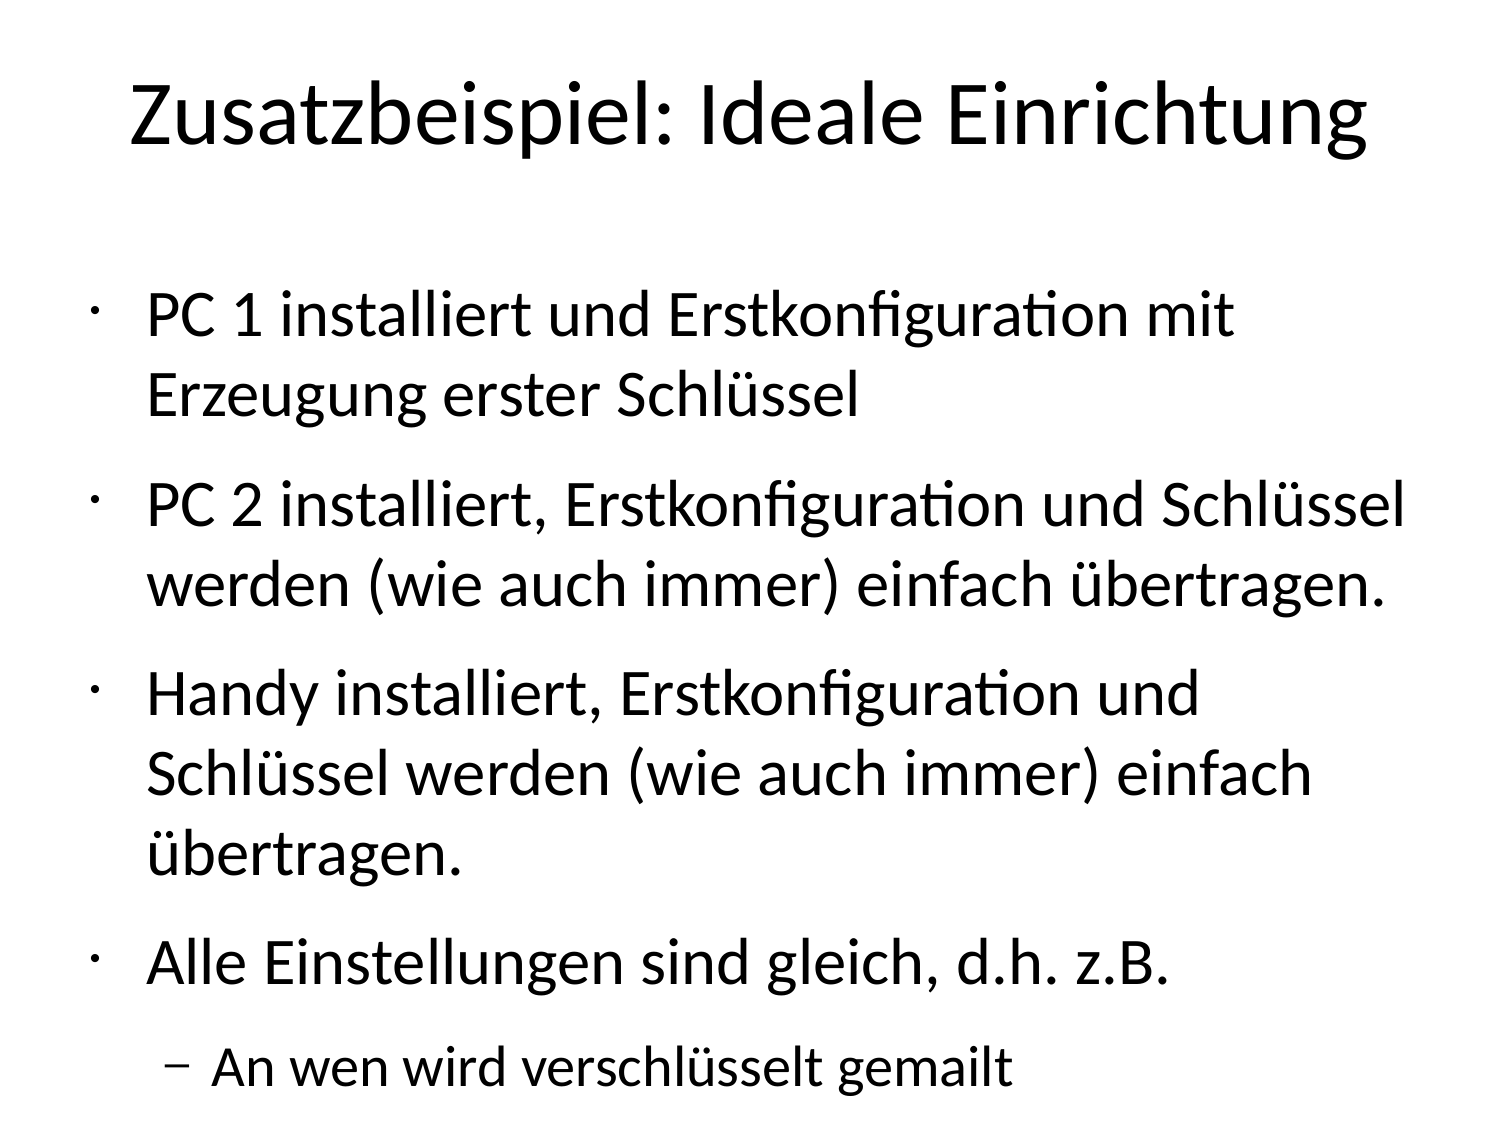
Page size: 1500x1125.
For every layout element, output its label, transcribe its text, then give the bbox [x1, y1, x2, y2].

list PC 1 installiert und Erstkonfiguration mit Erzeugung erster Schlüssel PC 2 installiert, Erstkonfiguration und Schlüssel werden (wie auch immer) einfach übertragen. Handy installiert, Erstkonfiguration und Schlüssel werden (wie auch immer) einfach übertragen. Alle Einstellungen sind gleich, d.h. z.B. An wen wird verschlüsselt gemailt Wer hat einen Schlüssel in meinem Adressbuch? Alle anderen Anwendungen folgen wenn verfügbar, z.B. Chat, Cloud, Audiogespräche, usw. [75, 262, 1425, 1005]
title Zusatzbeispiel: Ideale Einrichtung [75, 45, 1425, 233]
